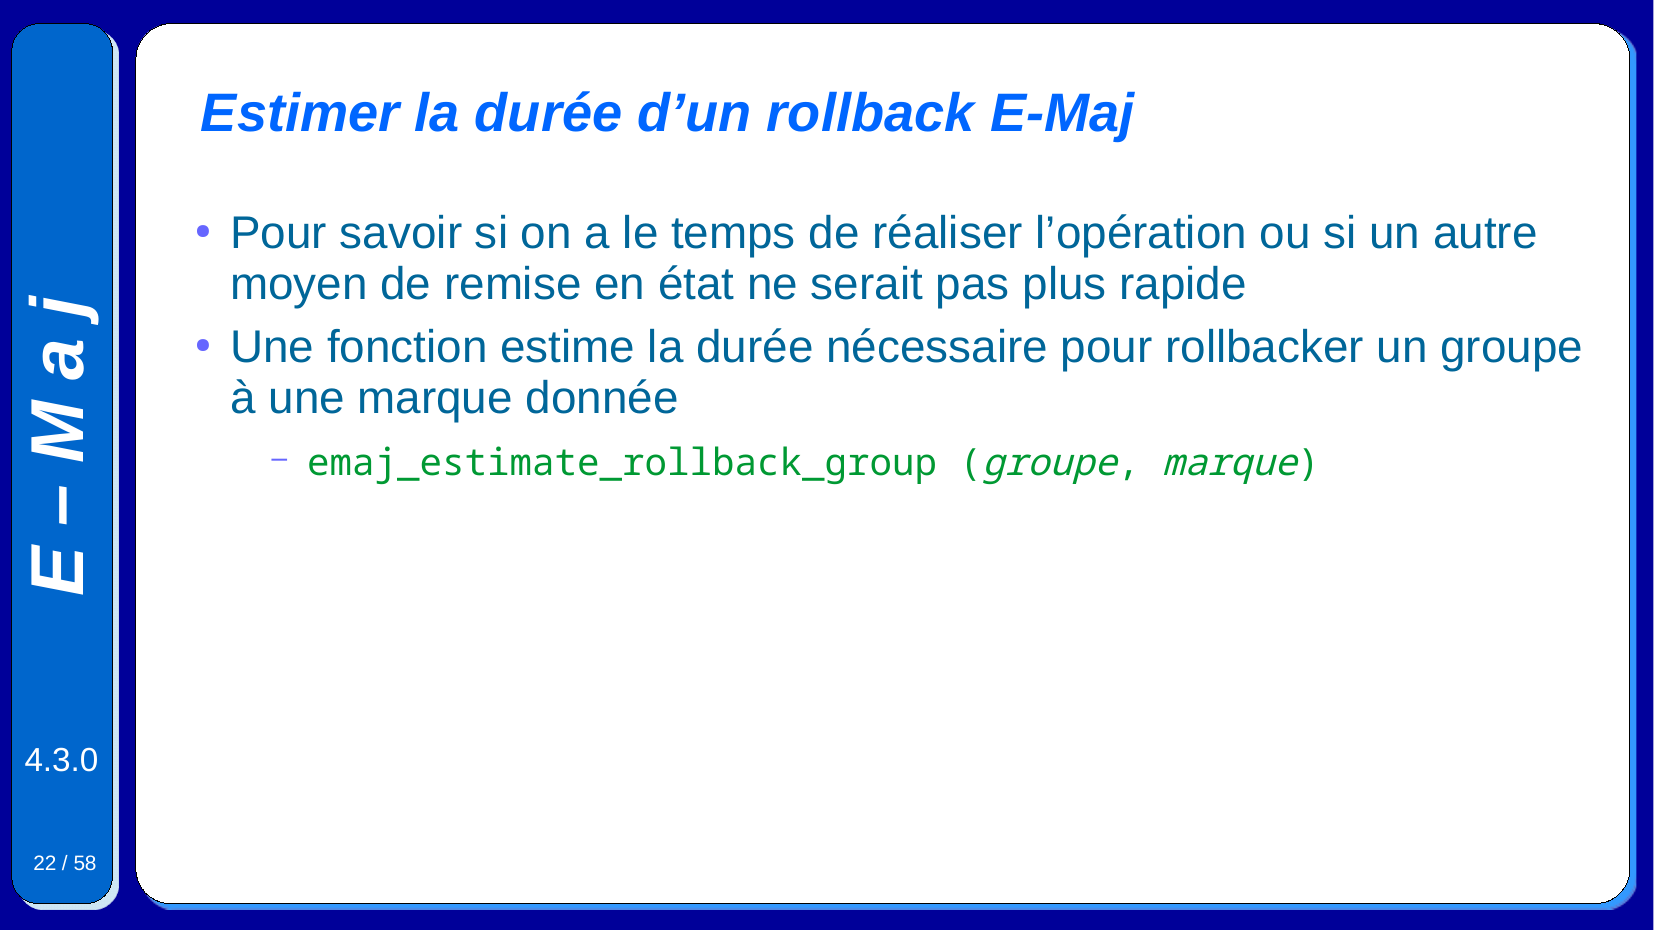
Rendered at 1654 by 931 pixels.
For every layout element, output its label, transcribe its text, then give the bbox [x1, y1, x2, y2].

list Pour savoir si on a le temps de réaliser l’opération ou si un autre moyen de remise en état ne serait pas plus rapide Une fonction estime la durée nécessaire pour rollbacker un groupe à une marque donnée emaj_estimate_rollback_group (groupe, marque) [177, 206, 1587, 827]
title Estimer la durée d’un rollback E-Maj [200, 34, 1575, 191]
